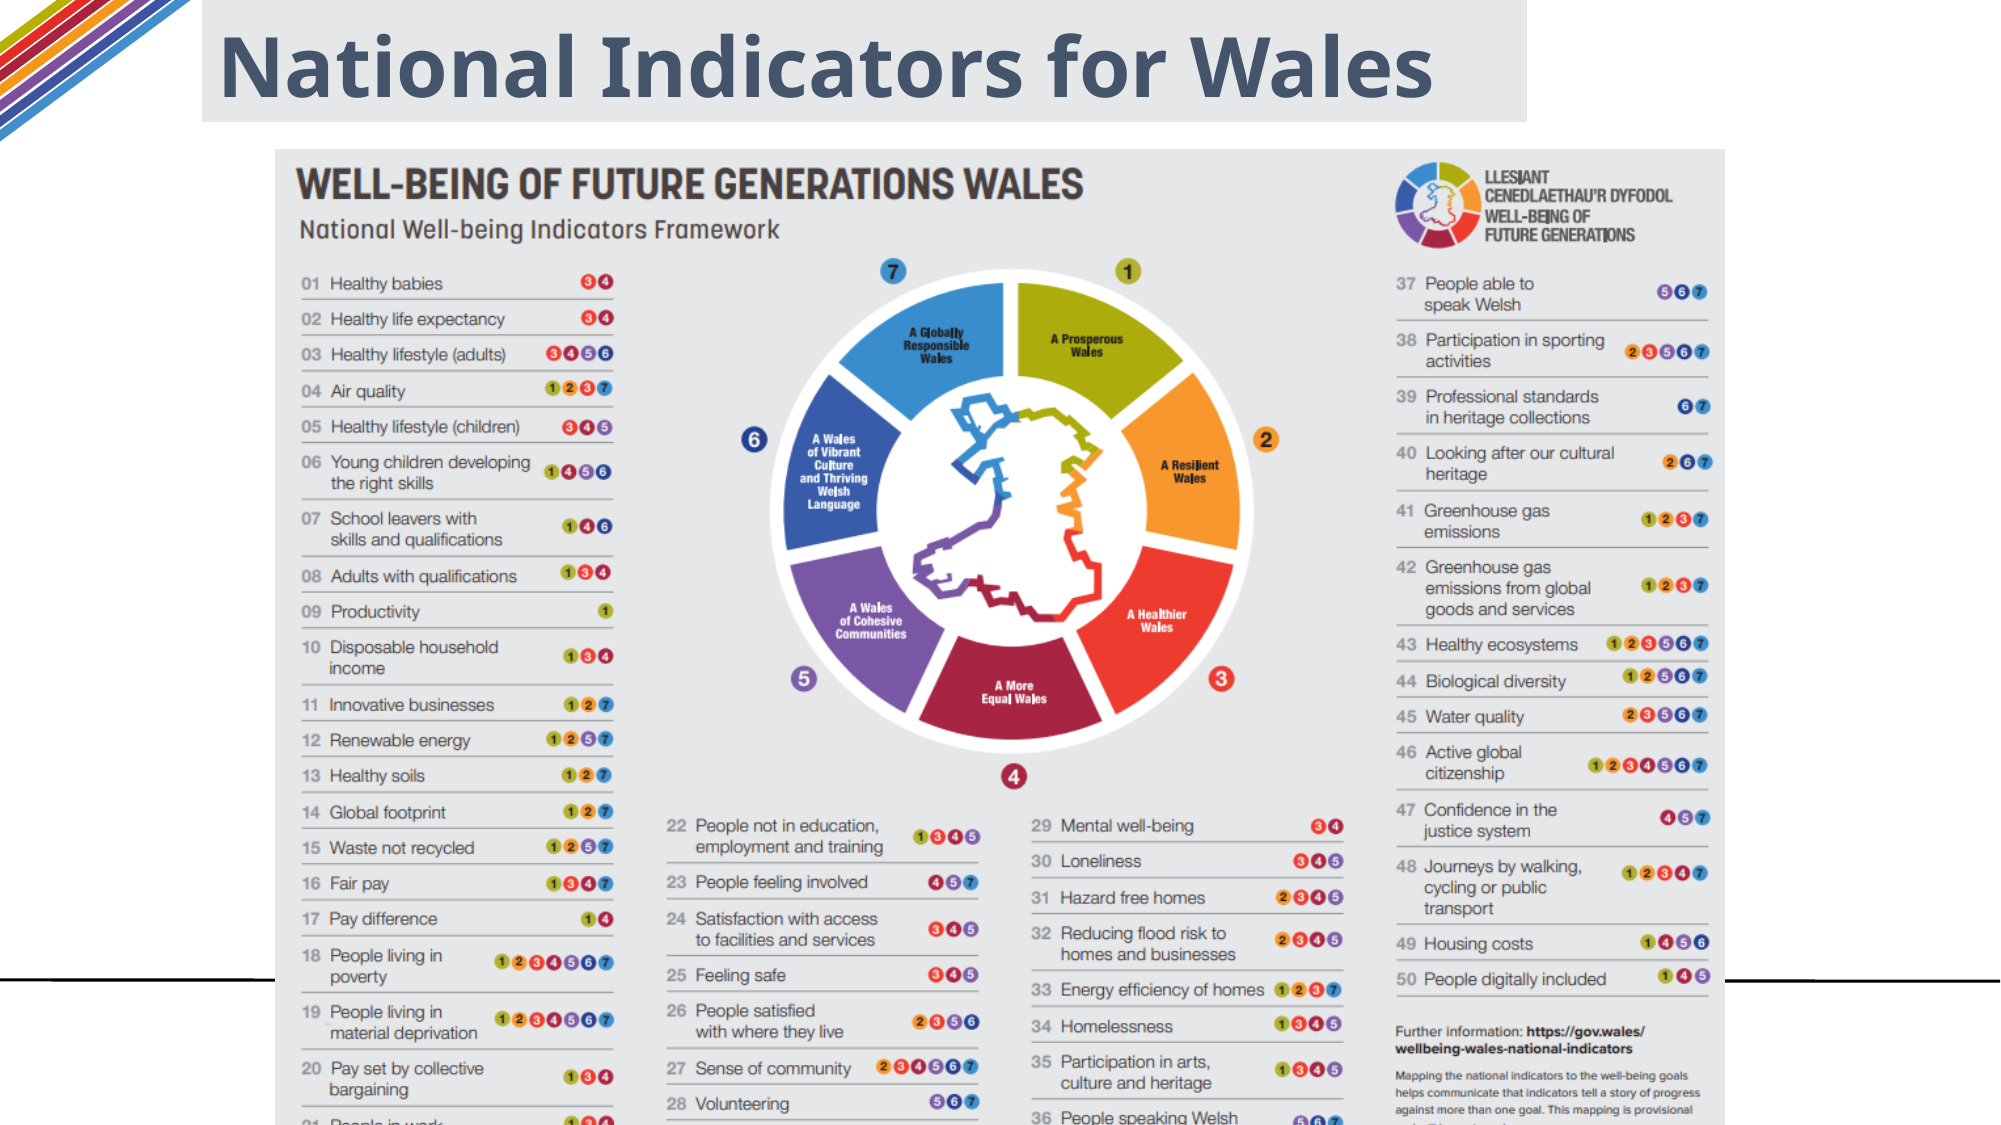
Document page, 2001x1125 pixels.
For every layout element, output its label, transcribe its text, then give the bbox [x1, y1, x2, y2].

picture [275, 149, 1725, 1125]
text_box National Indicators for Wales [202, 0, 1527, 122]
